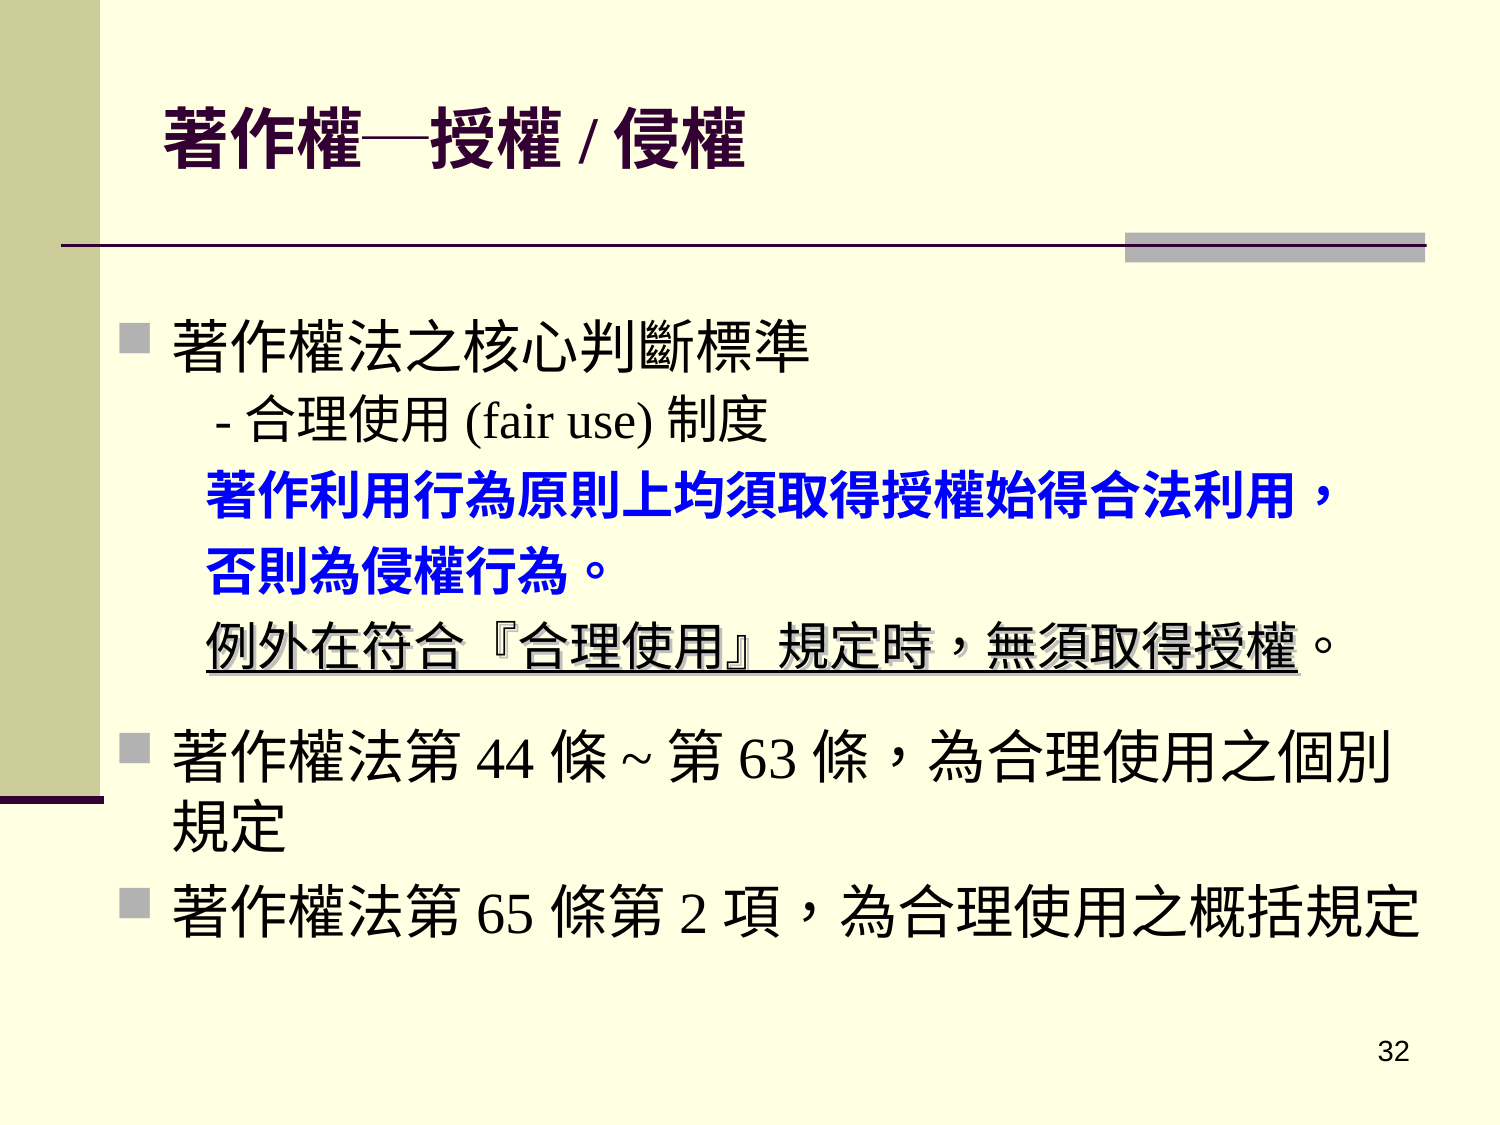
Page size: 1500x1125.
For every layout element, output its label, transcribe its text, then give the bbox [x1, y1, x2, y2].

text_box <編號> [1074, 1024, 1426, 1103]
list 著作權法之核心判斷標準 -合理使用(fair use)制度 著作利用行為原則上均須取得授權始得合法利用， 否則為侵權行為。 例外在符合『合理使用』規定時，無須取得授權。 著作權法第44條~第63條，為合理使用之個別規定 著作權法第65條第2項，為合理使用之概括規定 [100, 302, 1461, 981]
title 著作權─授權/侵權 [147, 42, 1423, 231]
